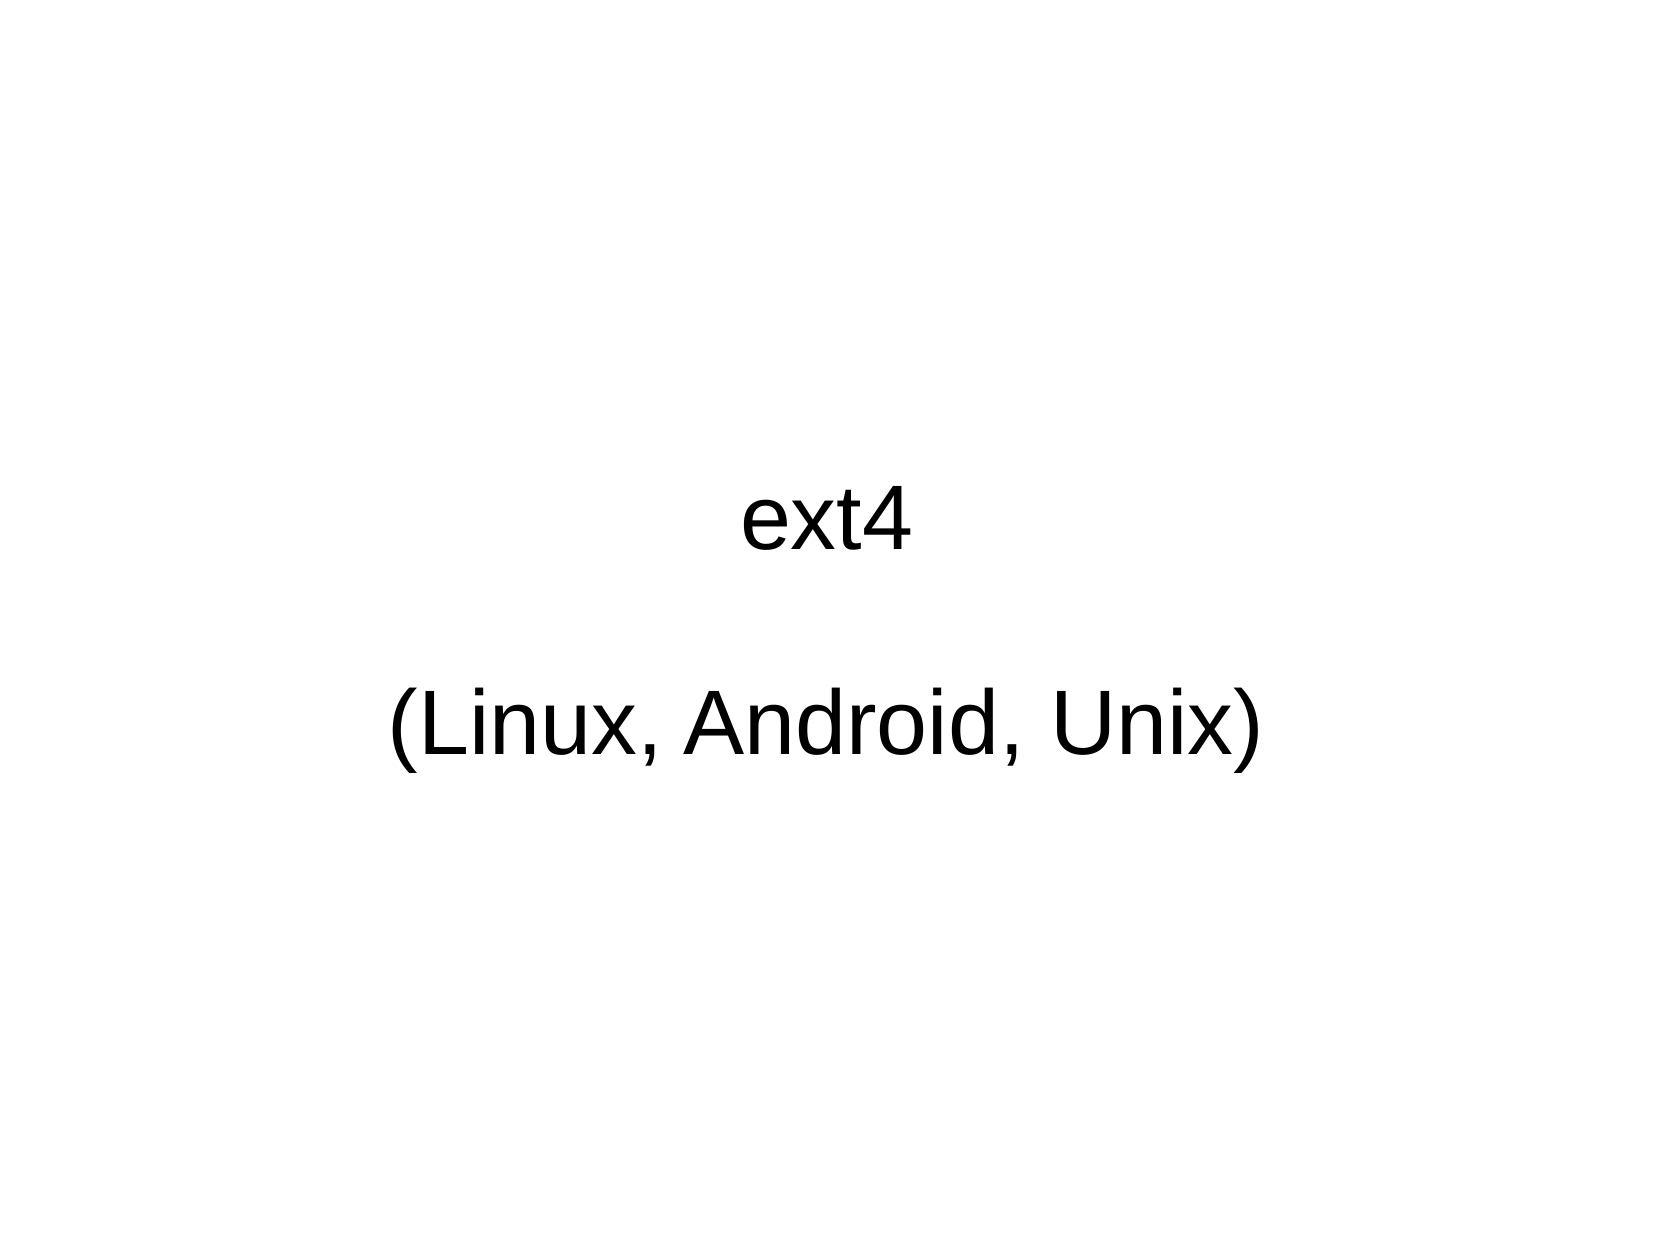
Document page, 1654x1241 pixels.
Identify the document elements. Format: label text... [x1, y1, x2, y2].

title ext4 (Linux, Android, Unix) [82, 466, 1571, 774]
